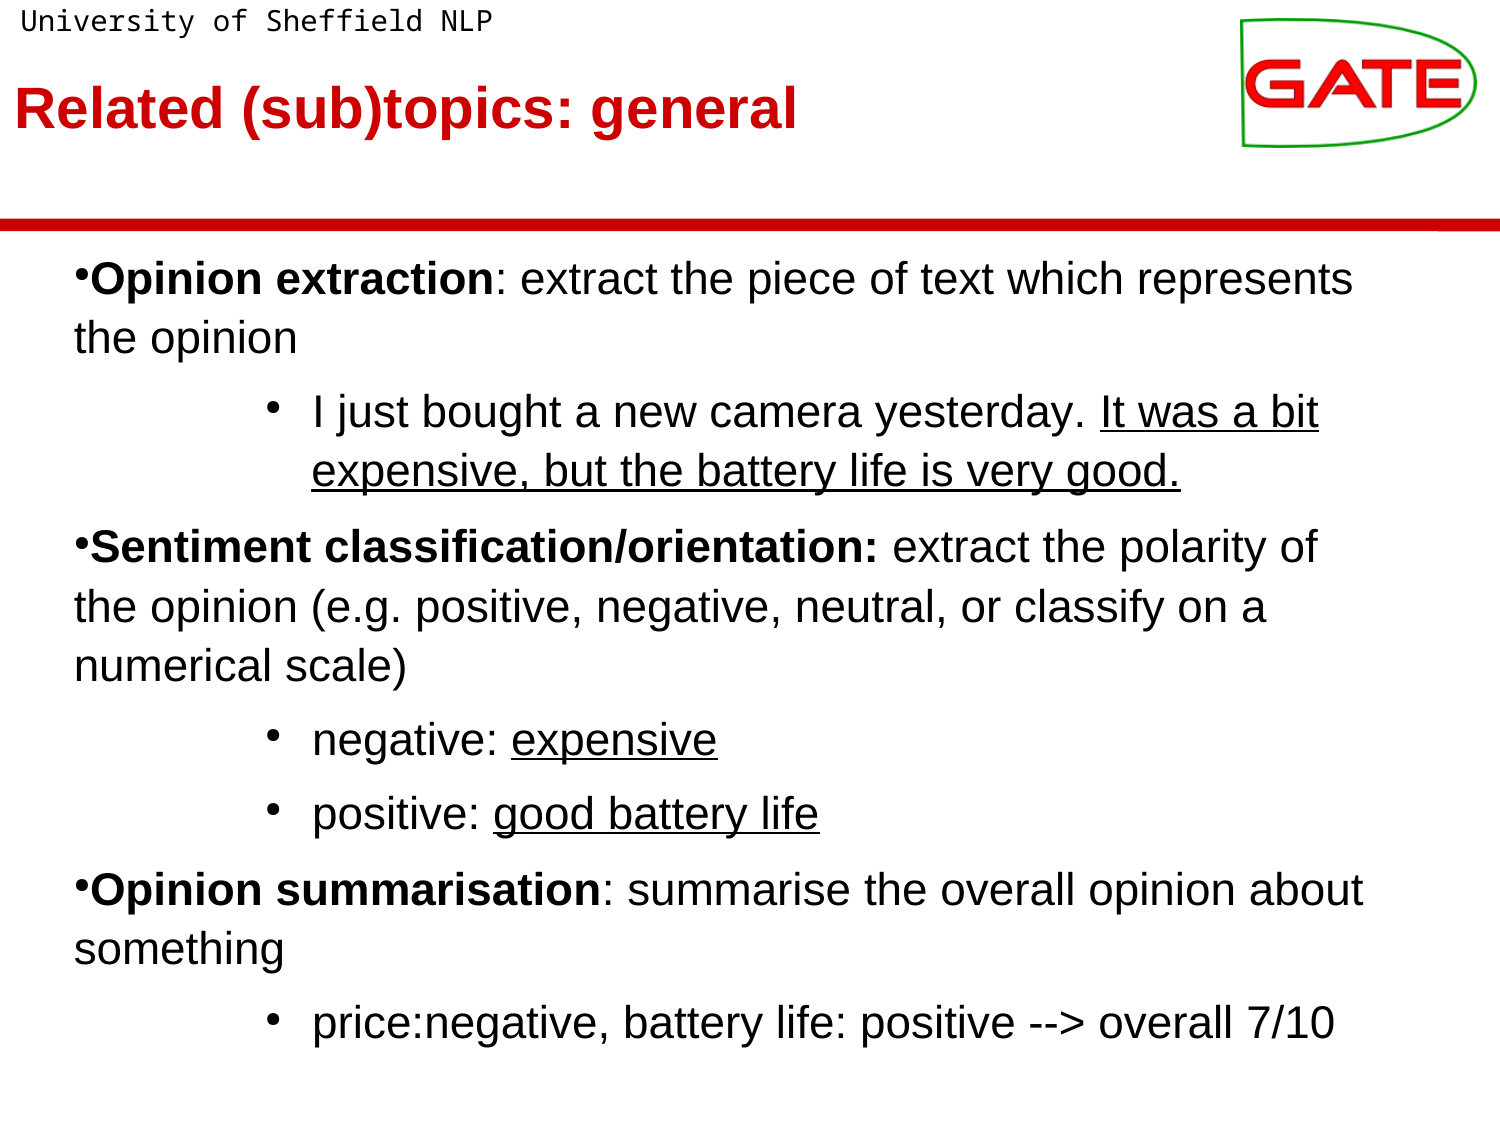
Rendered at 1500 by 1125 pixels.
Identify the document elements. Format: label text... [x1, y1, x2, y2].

list Opinion extraction: extract the piece of text which represents the opinion I just bought a new camera yesterday. It was a bit expensive, but the battery life is very good. Sentiment classification/orientation: extract the polarity of the opinion (e.g. positive, negative, neutral, or classify on a numerical scale) negative: expensive positive: good battery life Opinion summarisation: summarise the overall opinion about something price:negative, battery life: positive --> overall 7/10 [59, 236, 1399, 1125]
picture [1240, 18, 1477, 148]
title Related (sub)topics: general [0, 4, 1239, 213]
